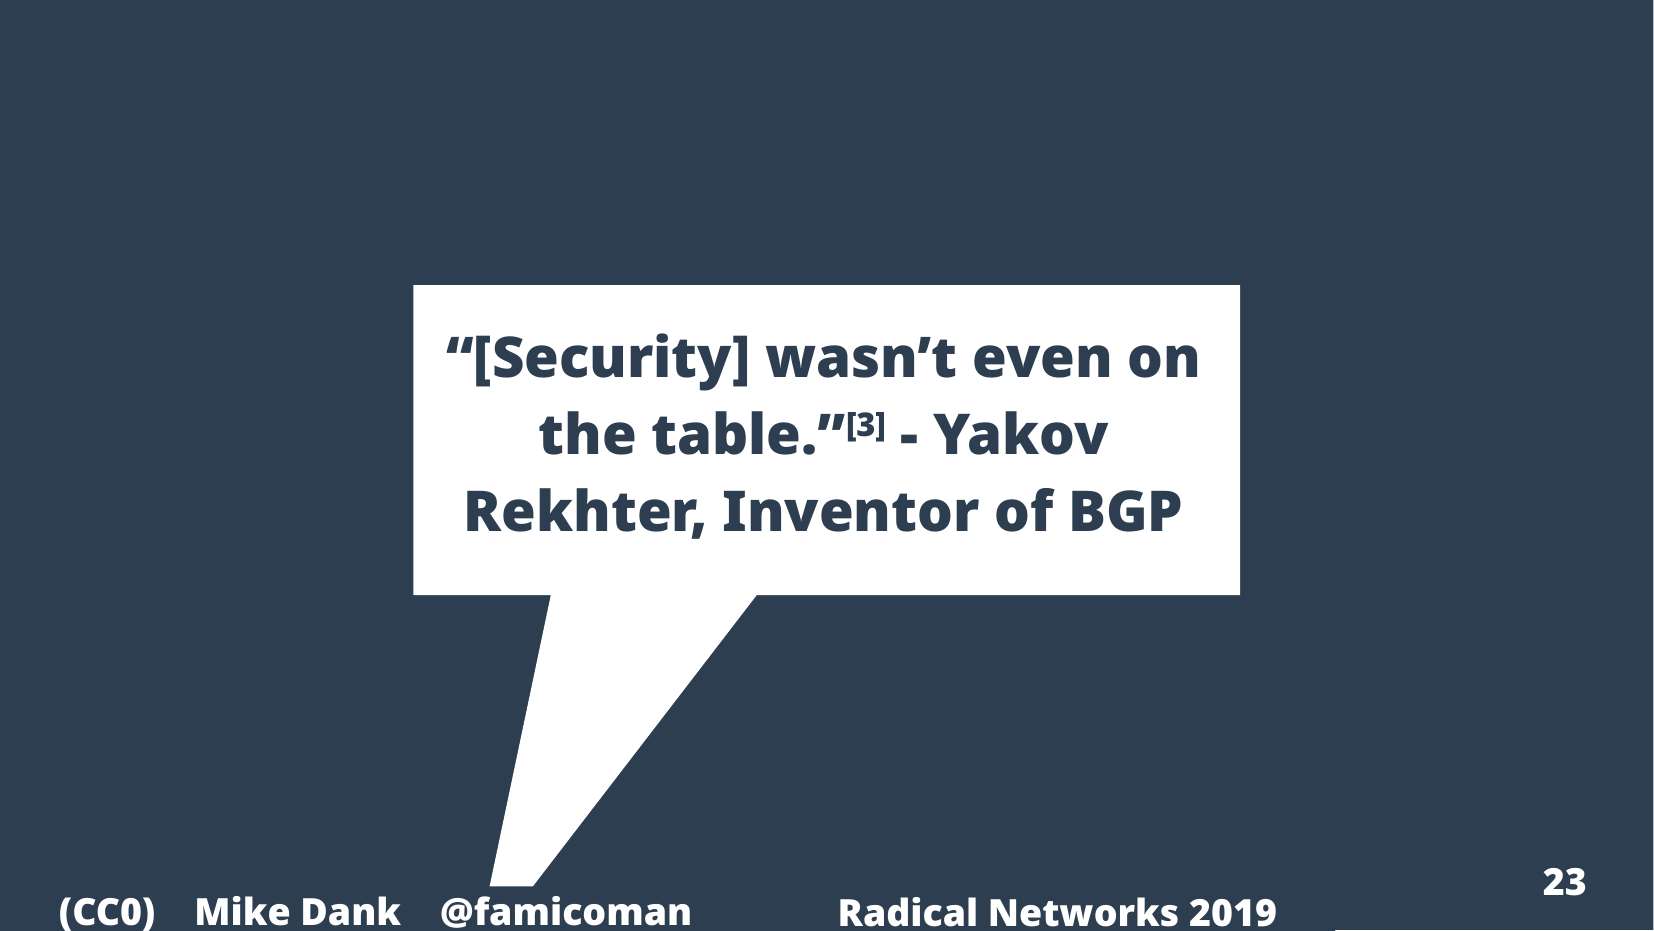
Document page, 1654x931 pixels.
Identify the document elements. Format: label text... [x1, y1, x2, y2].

title “[Security] wasn’t even on the table.”[3] - Yakov Rekhter, Inventor of BGP [439, 300, 1208, 566]
